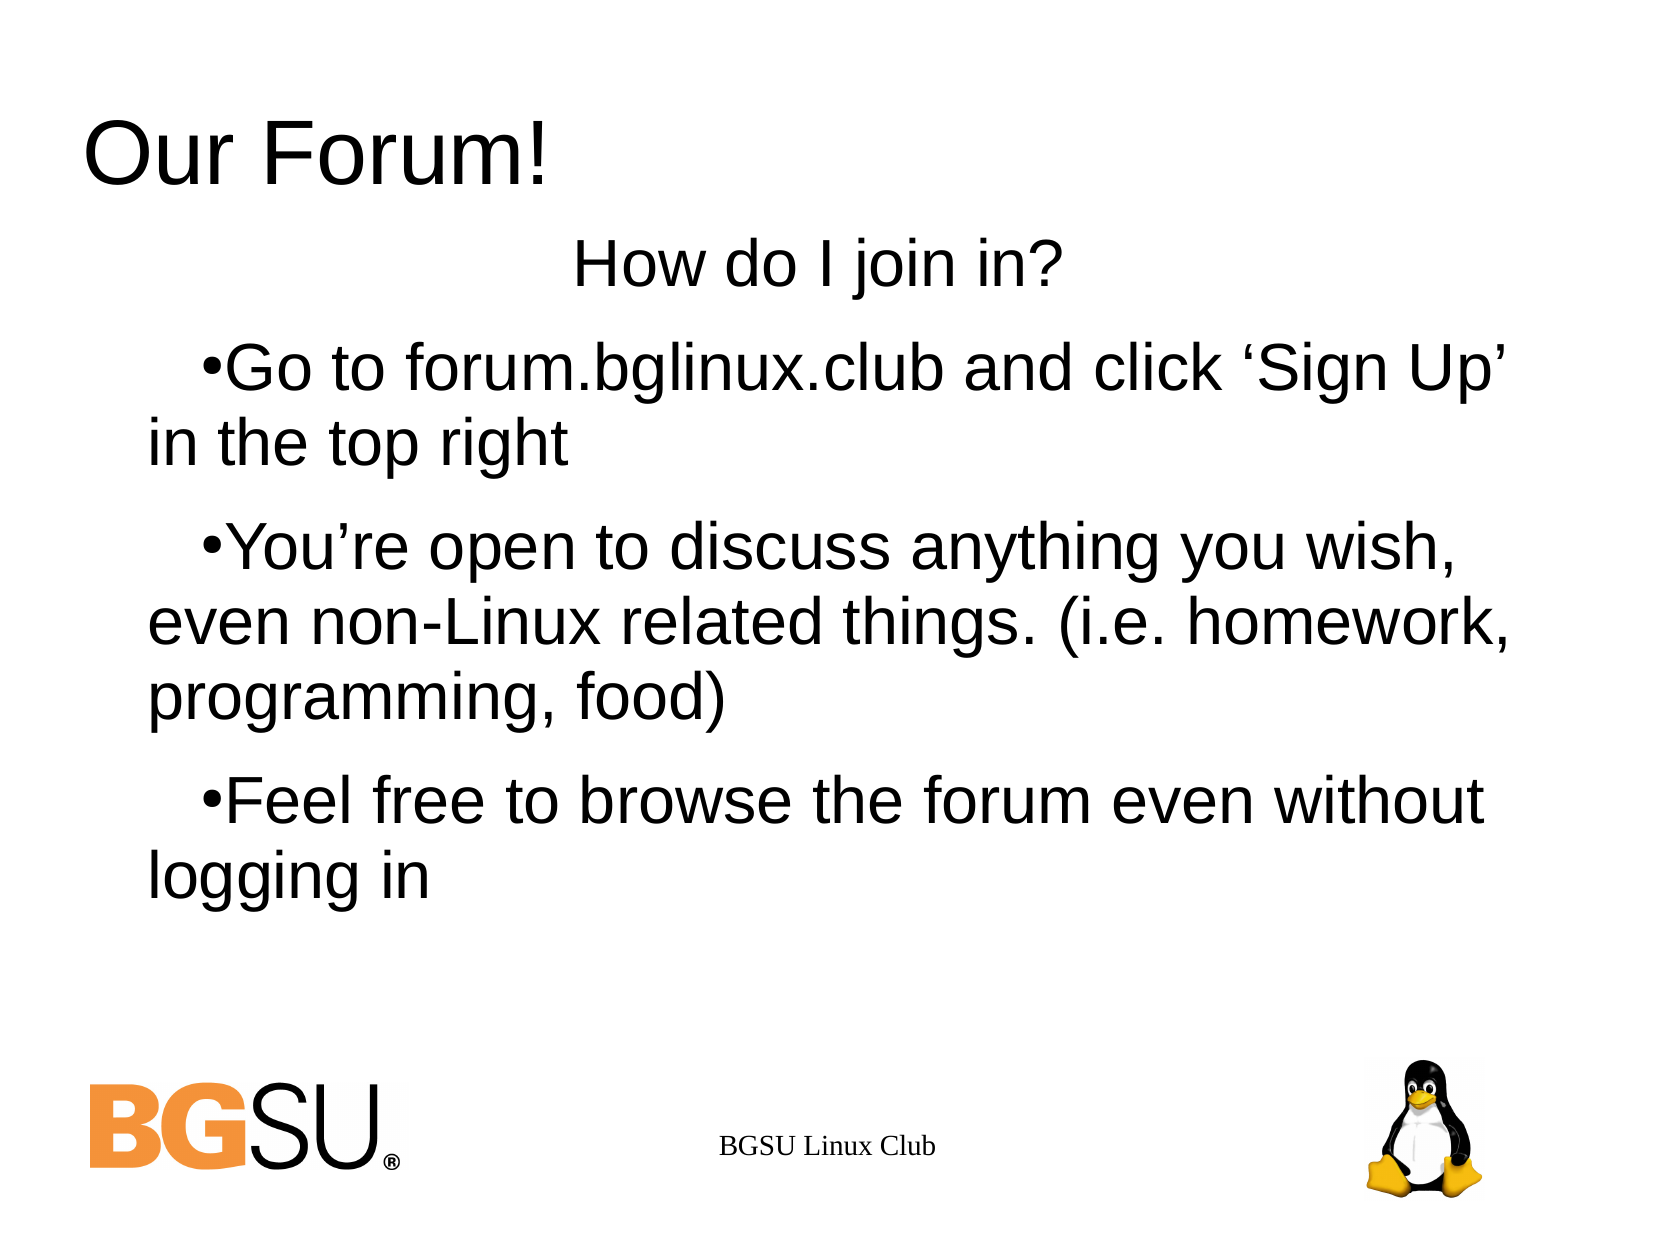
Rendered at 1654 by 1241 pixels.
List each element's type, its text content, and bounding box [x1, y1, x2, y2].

picture [1364, 1057, 1485, 1201]
title Our Forum! [82, 49, 1571, 257]
list How do I join in? Go to forum.bglinux.club and click ‘Sign Up’ in the top right You’re open to discuss anything you wish, even non-Linux related things. (i.e. homework, programming, food) Feel free to browse the forum even without logging in [75, 218, 1564, 938]
footer BGSU Linux Club [565, 1129, 1090, 1216]
picture [90, 1082, 409, 1170]
